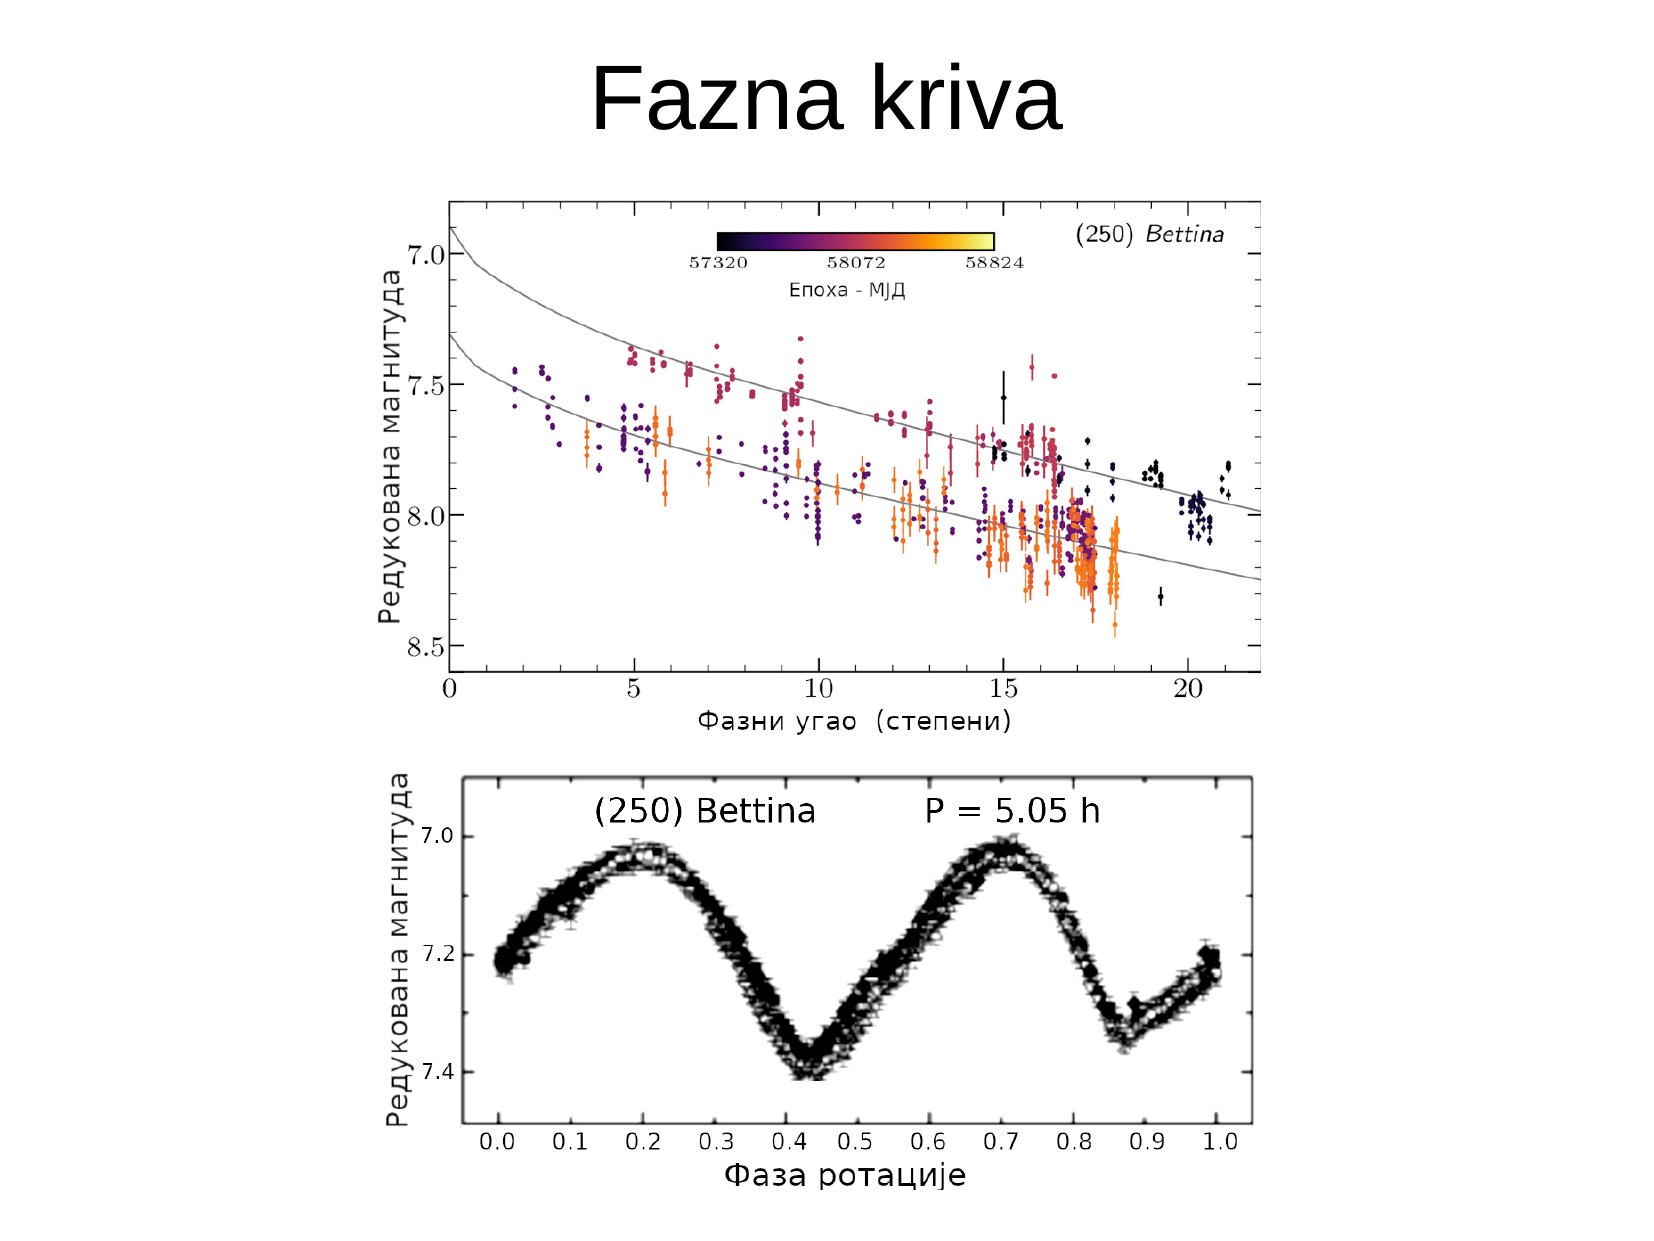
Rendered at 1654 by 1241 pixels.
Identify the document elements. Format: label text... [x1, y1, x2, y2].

title Fazna kriva [82, 0, 1571, 196]
picture [375, 194, 1261, 1190]
